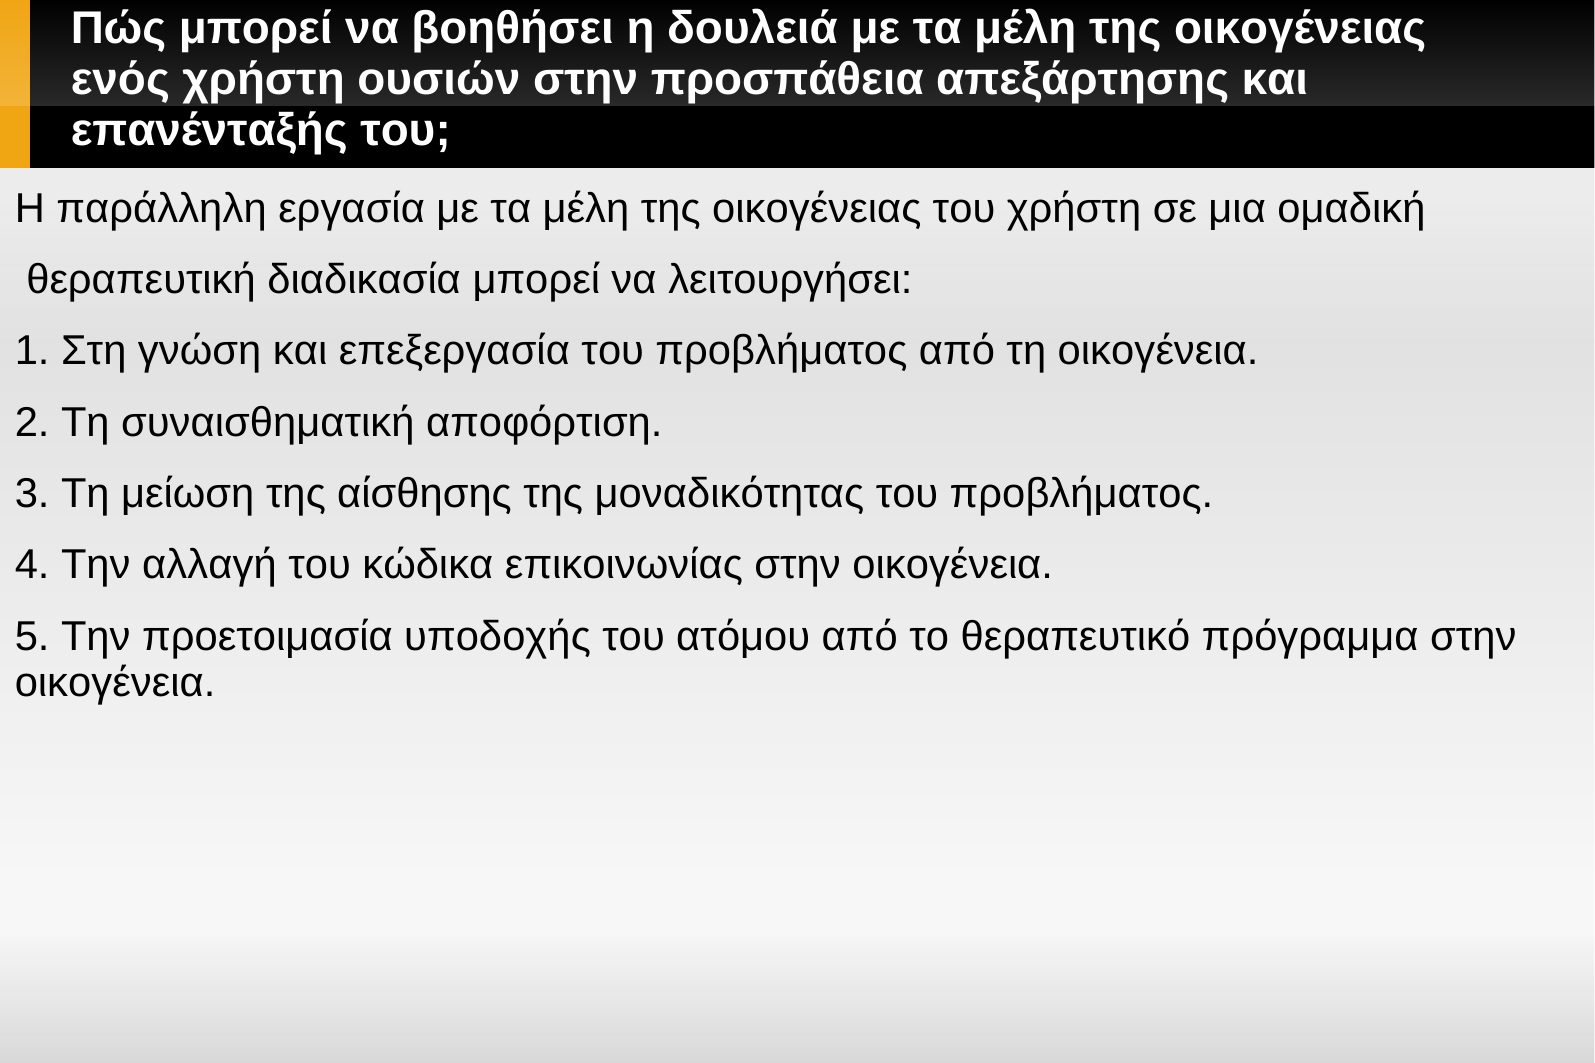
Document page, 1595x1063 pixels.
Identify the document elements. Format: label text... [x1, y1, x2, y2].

text_box Η παράλληλη εργασία με τα μέλη της οικογένειας του χρήστη σε μια ομαδική θεραπευτική διαδικασία μπορεί να λειτουργήσει: 1. Στη γνώση και επεξεργασία του προβλήματος από τη οικογένεια. 2. Τη συναισθηματική αποφόρτιση. 3. Τη μείωση της αίσθησης της μοναδικότητας του προβλήματος. 4. Την αλλαγή του κώδικα επικοινωνίας στην οικογένεια. 5. Την προετοιμασία υποδοχής του ατόμου από το θεραπευτικό πρόγραμμα στην οικογένεια. [0, 177, 1595, 1063]
picture [0, 0, 1595, 177]
title Πώς μπορεί να βοηθήσει η δουλειά με τα μέλη της οικογένειας ενός χρήστη ουσιών στην προσπάθεια απεξάρτησης και επανένταξής του; [70, 1, 1506, 177]
